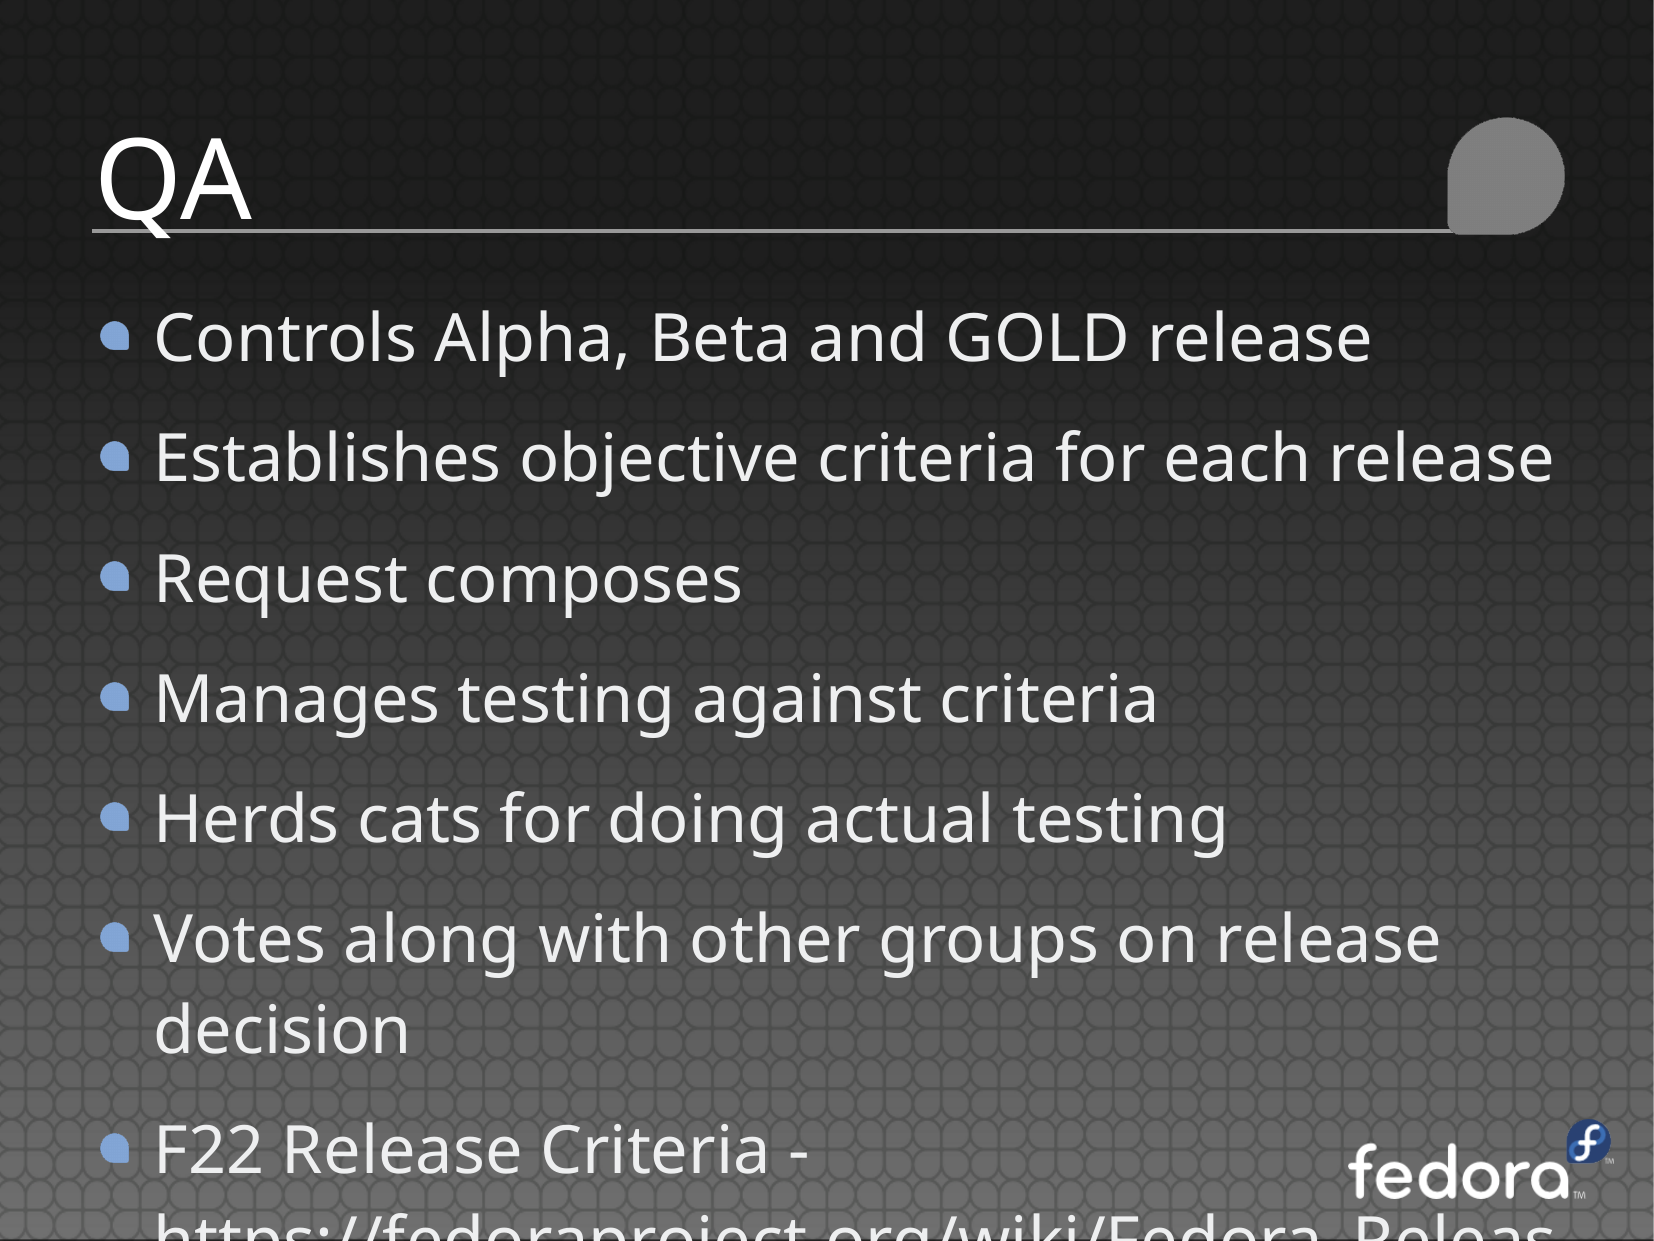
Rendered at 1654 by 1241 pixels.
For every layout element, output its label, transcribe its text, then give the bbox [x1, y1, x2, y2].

list Controls Alpha, Beta and GOLD release Establishes objective criteria for each release Request composes Manages testing against criteria Herds cats for doing actual testing Votes along with other groups on release decision F22 Release Criteria - https://fedoraproject.org/wiki/Fedora_Release_Criteria [82, 290, 1571, 1241]
picture [0, 0, 1654, 1241]
title QA [94, 100, 1426, 251]
